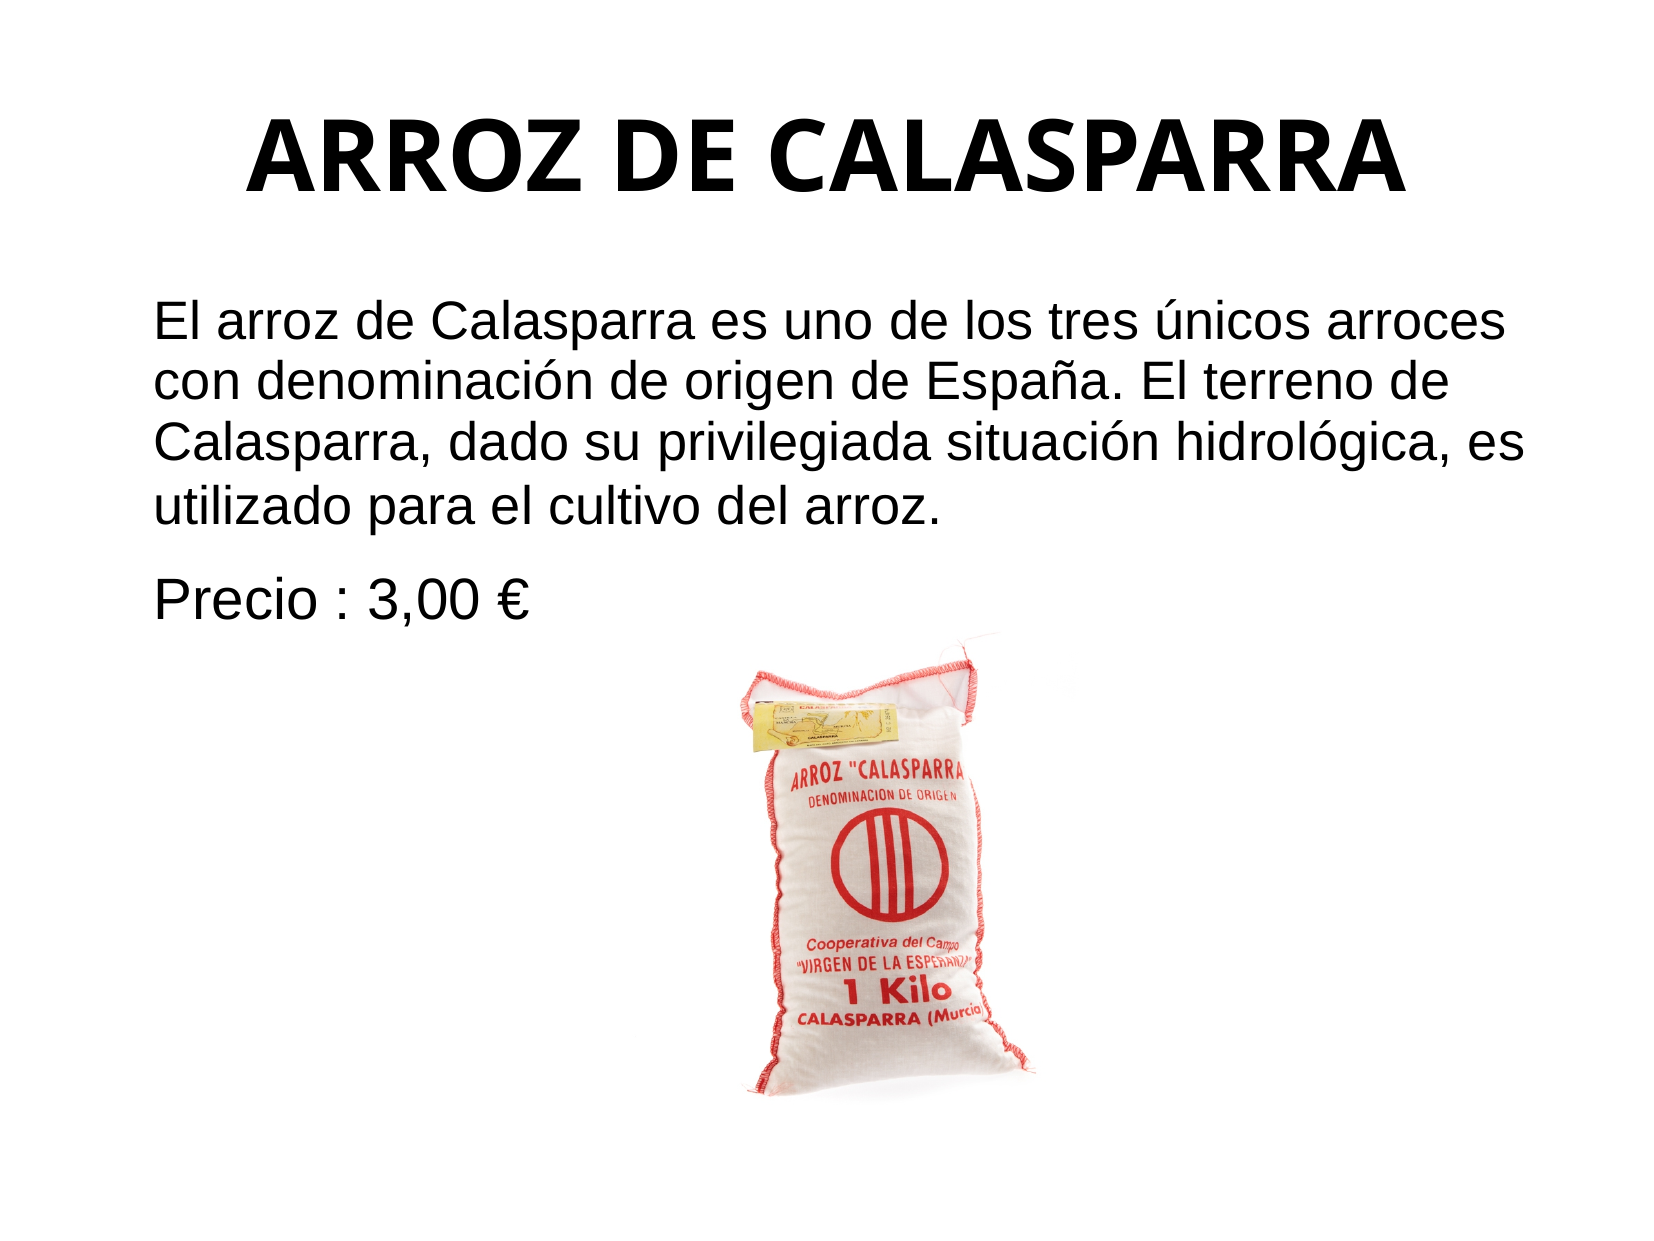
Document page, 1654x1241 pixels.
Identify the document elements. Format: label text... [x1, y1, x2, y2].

title ARROZ DE CALASPARRA [82, 49, 1571, 257]
list El arroz de Calasparra es uno de los tres únicos arroces con denominación de origen de España. El terreno de Calasparra, dado su privilegiada situación hidrológica, es utilizado para el cultivo del arroz. Precio : 3,00 € [82, 290, 1571, 1010]
picture [615, 586, 1167, 1138]
